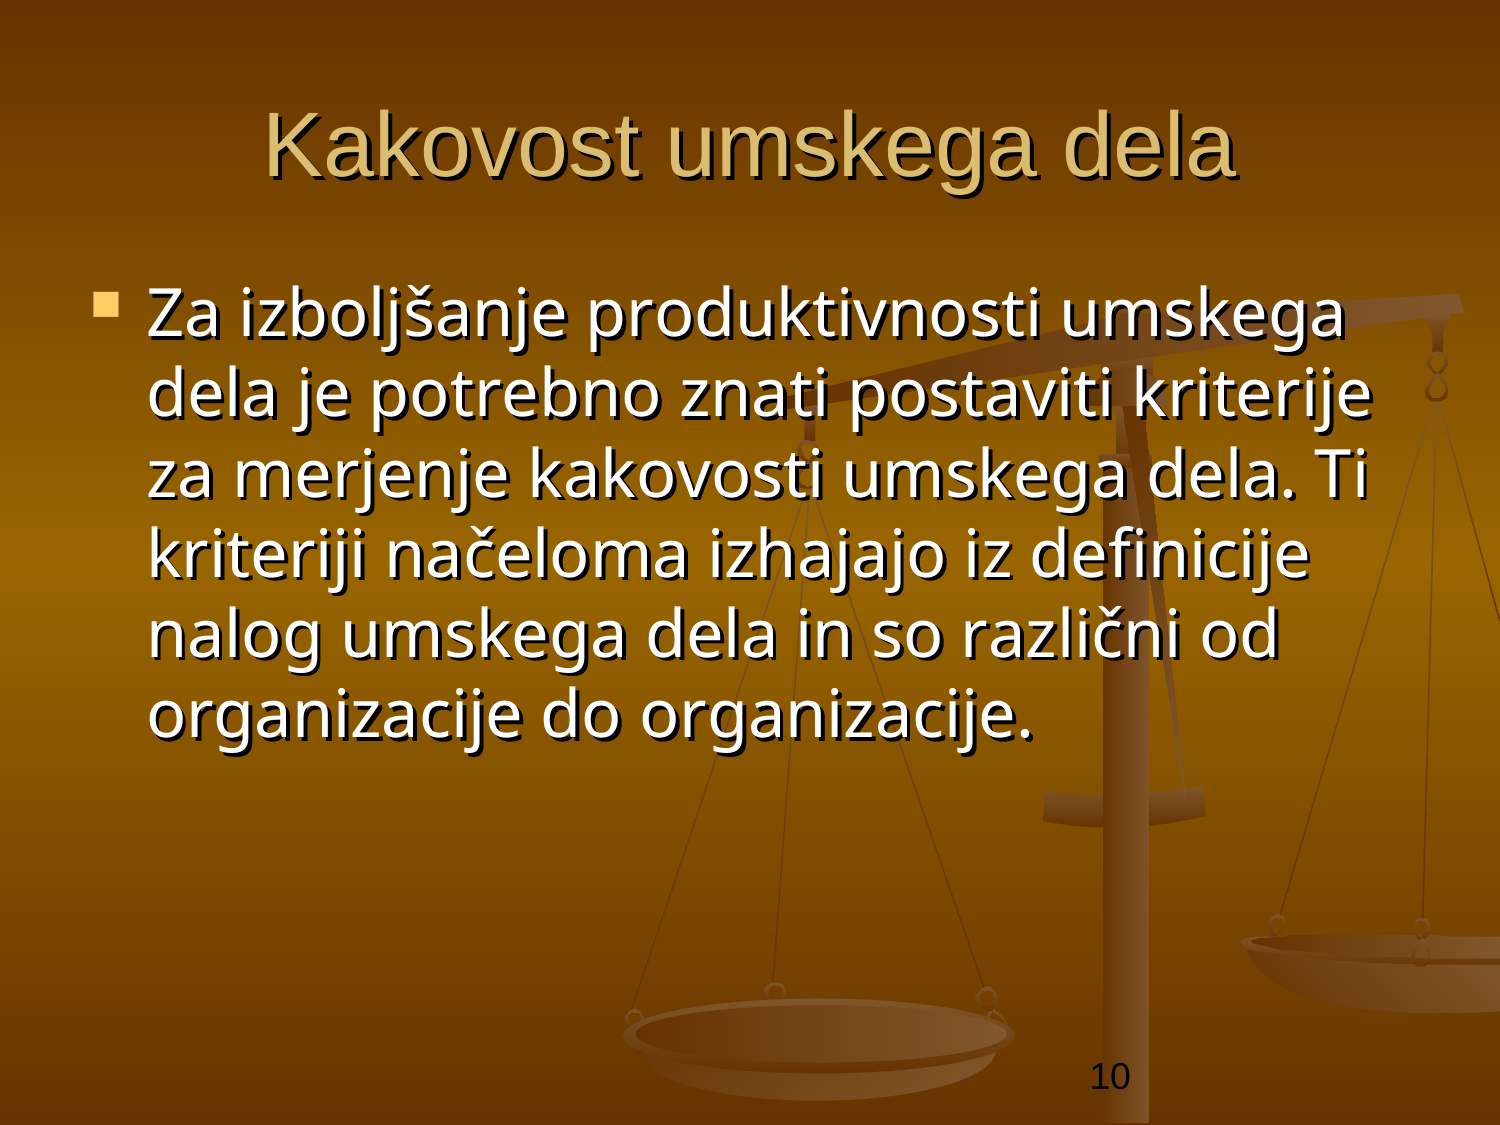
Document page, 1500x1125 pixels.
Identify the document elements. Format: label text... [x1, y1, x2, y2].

title Kakovost umskega dela [75, 45, 1426, 234]
list Za izboljšanje produktivnosti umskega dela je potrebno znati postaviti kriterije za merjenje kakovosti umskega dela. Ti kriteriji načeloma izhajajo iz definicije nalog umskega dela in so različni od organizacije do organizacije. [75, 262, 1426, 1006]
